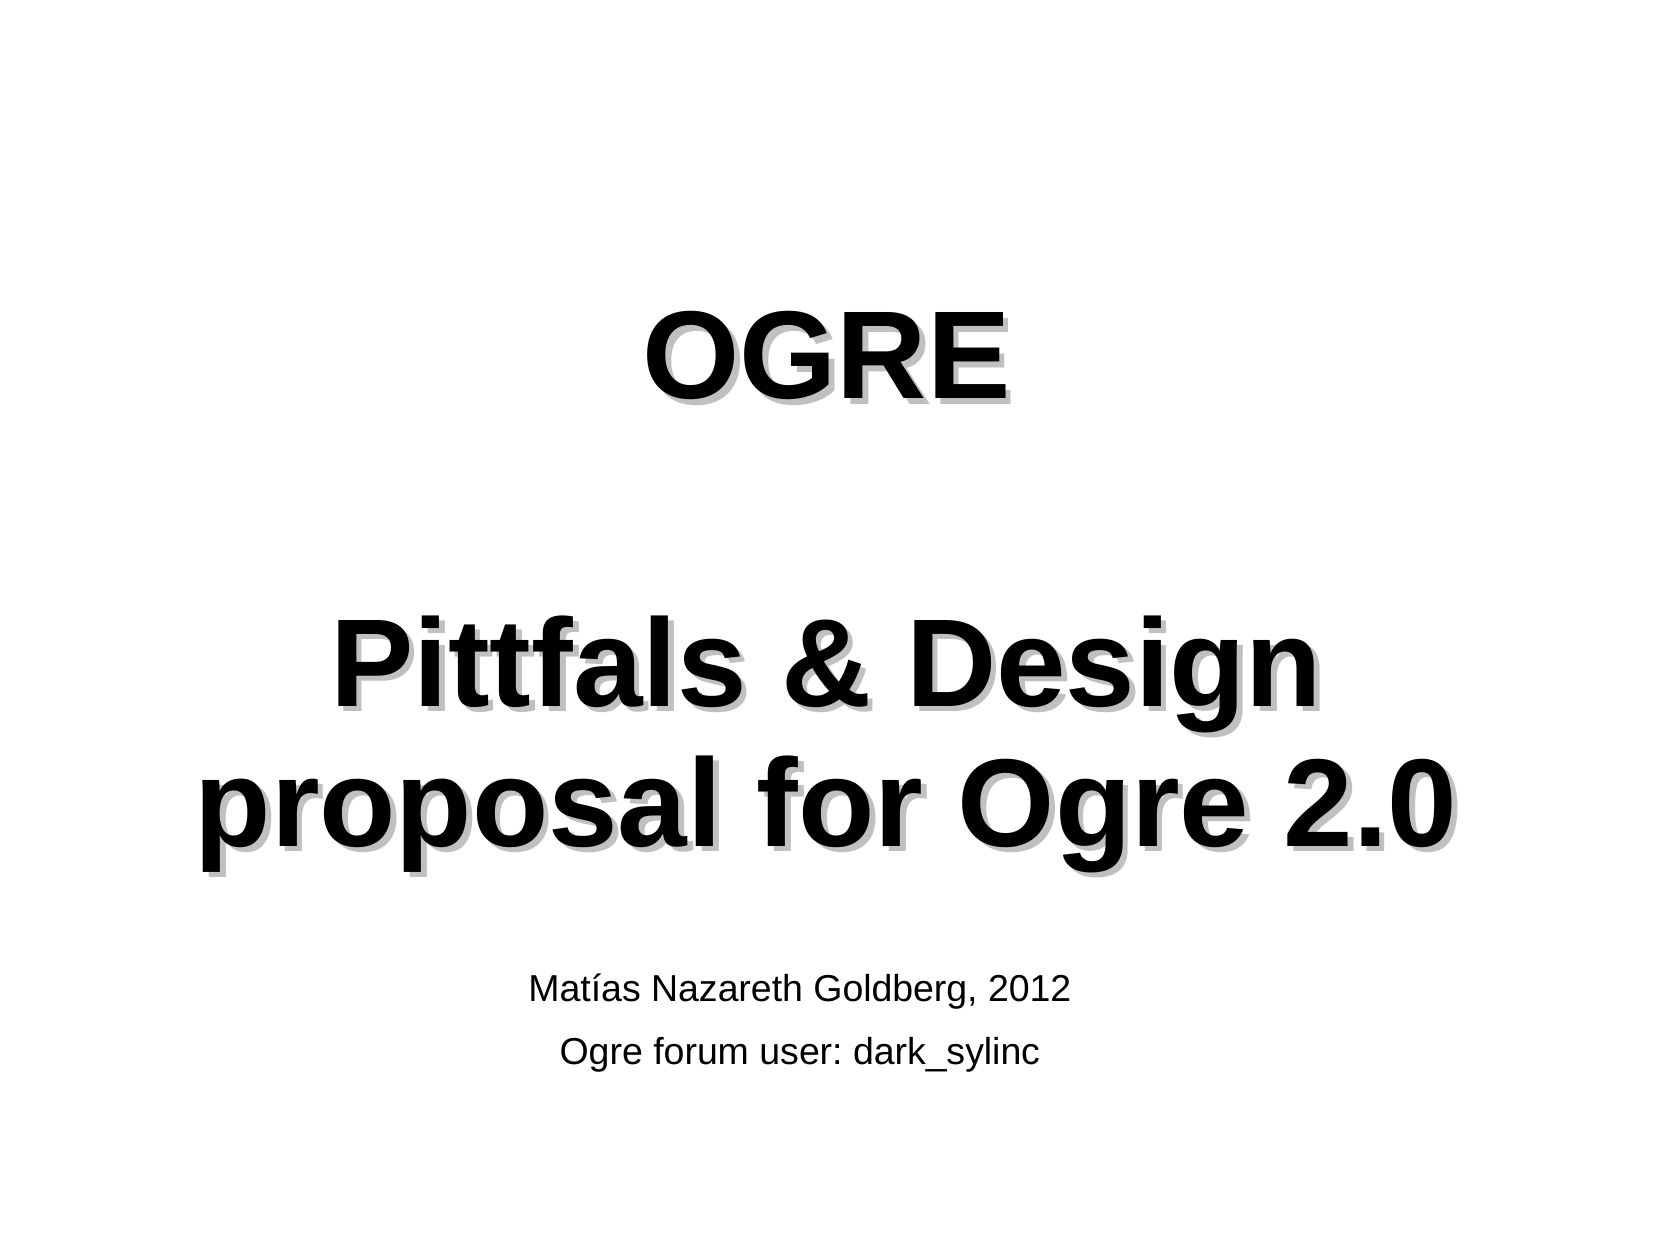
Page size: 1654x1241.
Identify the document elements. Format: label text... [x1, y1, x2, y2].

text_box Matías Nazareth Goldberg, 2012 Ogre forum user: dark_sylinc [165, 939, 1435, 1060]
subtitle OGRE Pittfals & Design proposal for Ogre 2.0 [82, 49, 1571, 1109]
